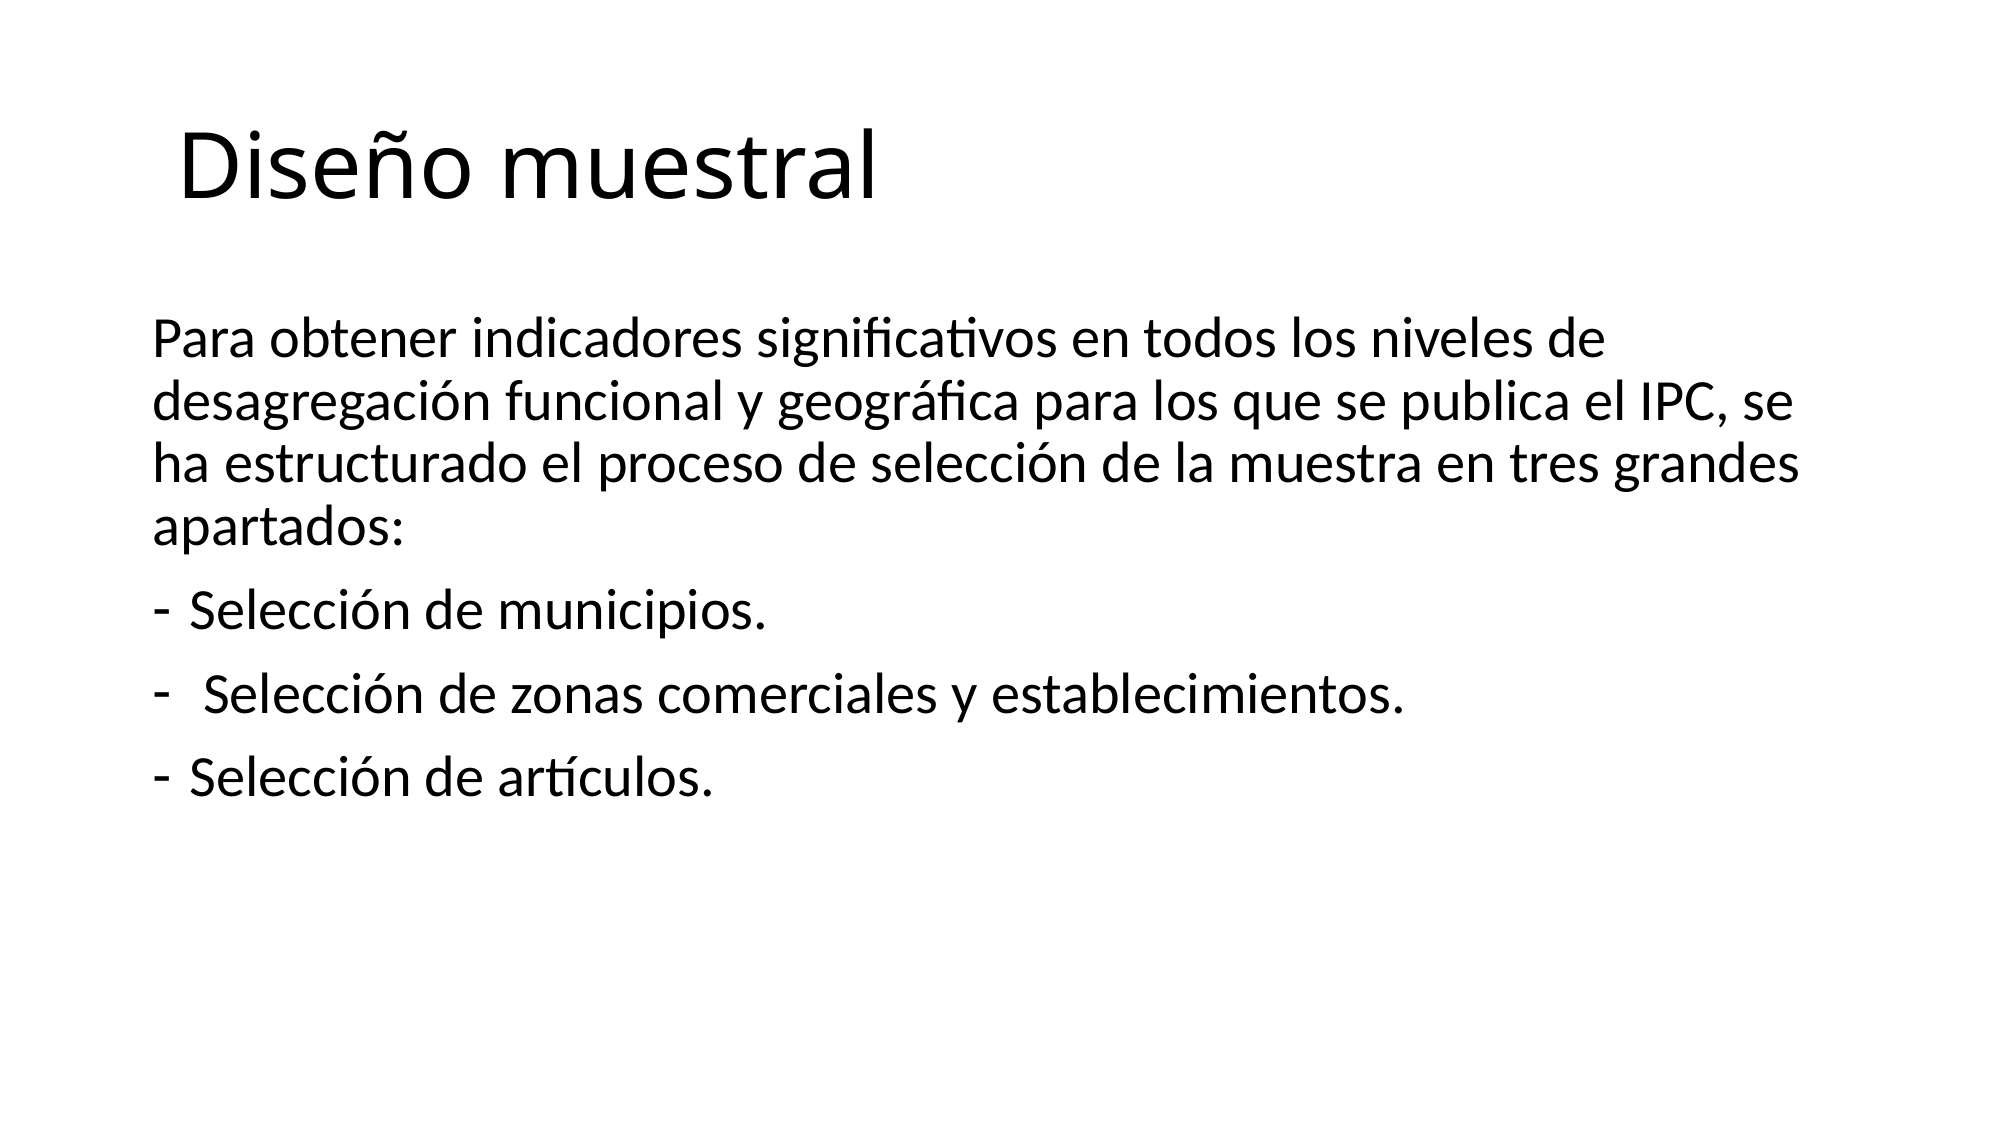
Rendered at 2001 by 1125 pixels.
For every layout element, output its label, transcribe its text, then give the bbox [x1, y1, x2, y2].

title Diseño muestral [137, 59, 1863, 278]
list Para obtener indicadores significativos en todos los niveles de desagregación funcional y geográfica para los que se publica el IPC, se ha estructurado el proceso de selección de la muestra en tres grandes apartados: Selección de municipios. Selección de zonas comerciales y establecimientos. Selección de artículos. [137, 299, 1863, 1014]
